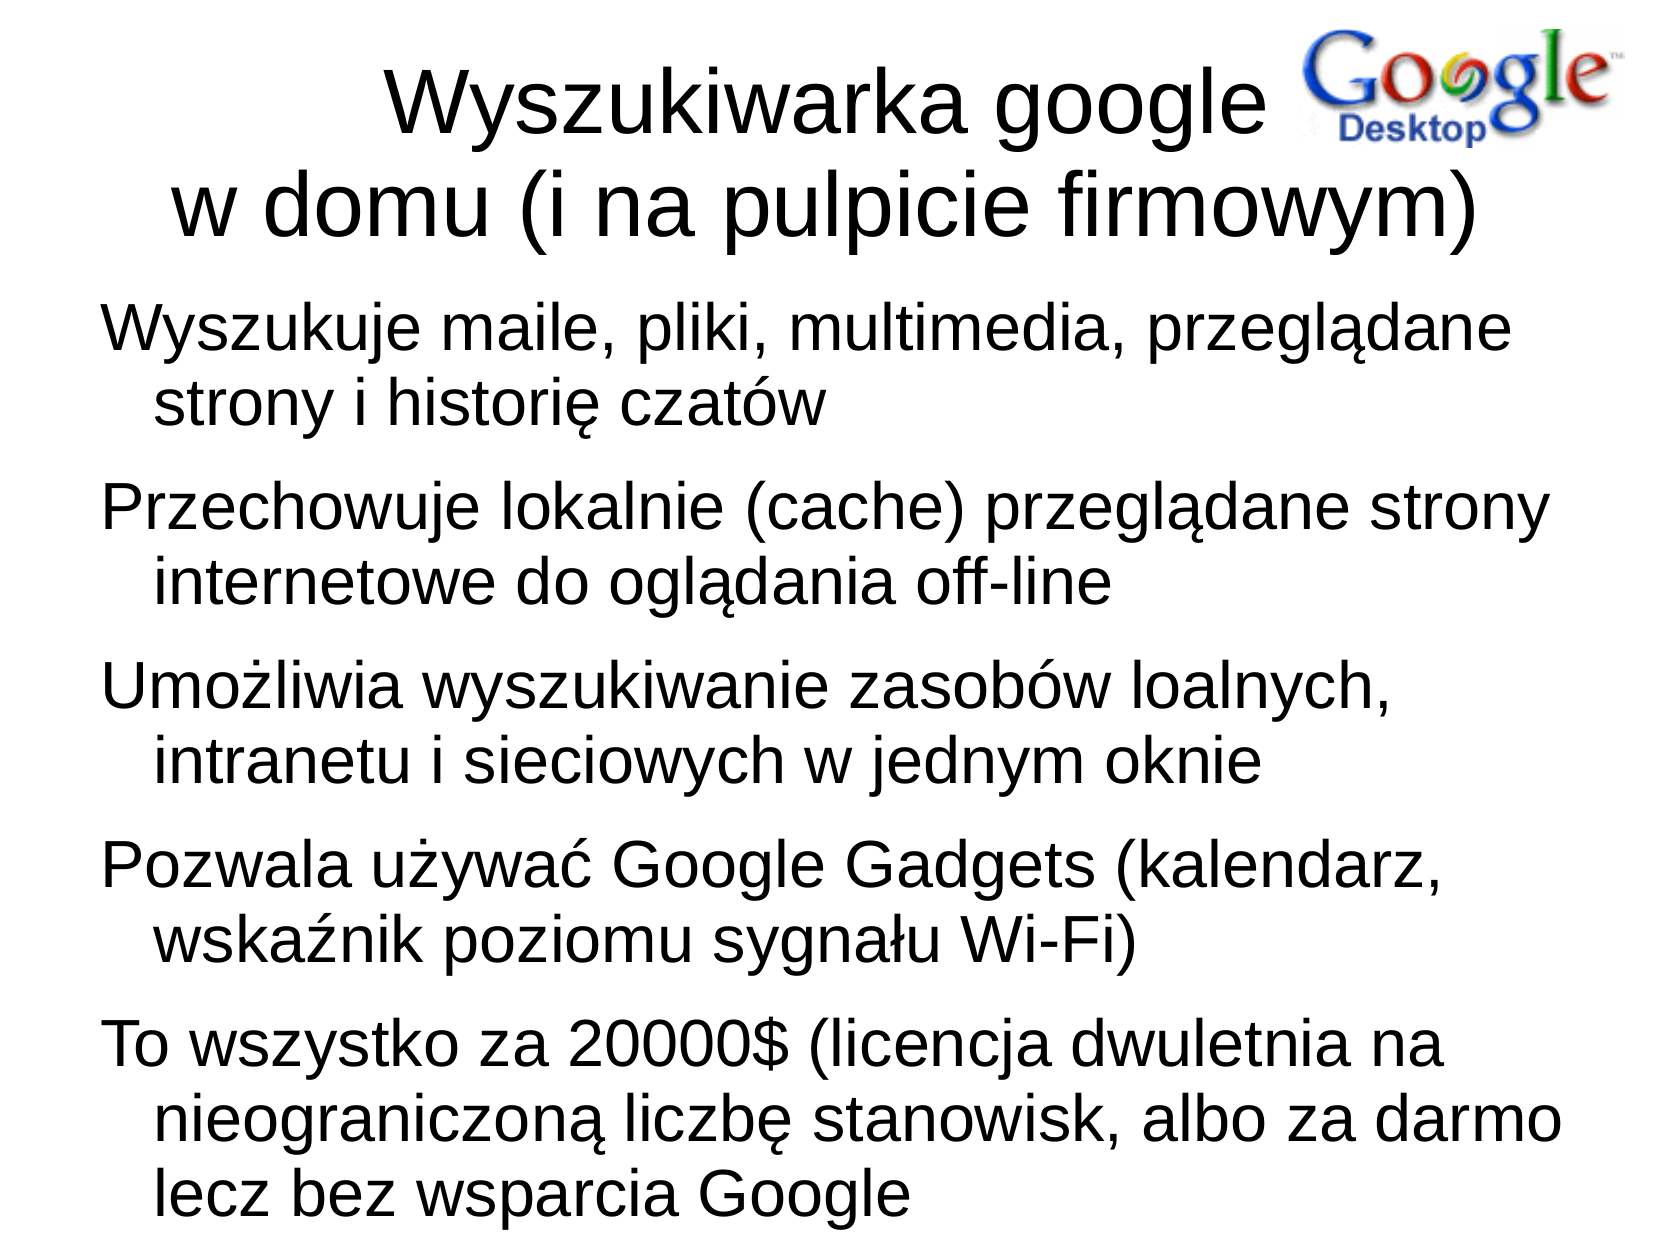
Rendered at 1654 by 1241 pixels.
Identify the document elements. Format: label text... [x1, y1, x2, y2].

picture [1299, 29, 1625, 148]
list Wyszukuje maile, pliki, multimedia, przeglądane strony i historię czatów Przechowuje lokalnie (cache) przeglądane strony internetowe do oglądania off-line Umożliwia wyszukiwanie zasobów loalnych, intranetu i sieciowych w jednym oknie Pozwala używać Google Gadgets (kalendarz, wskaźnik poziomu sygnału Wi-Fi) To wszystko za 20000$ (licencja dwuletnia na nieograniczoną liczbę stanowisk, albo za darmo lecz bez wsparcia Google [82, 290, 1571, 1231]
title Wyszukiwarka google w domu (i na pulpicie firmowym) [82, 50, 1571, 256]
